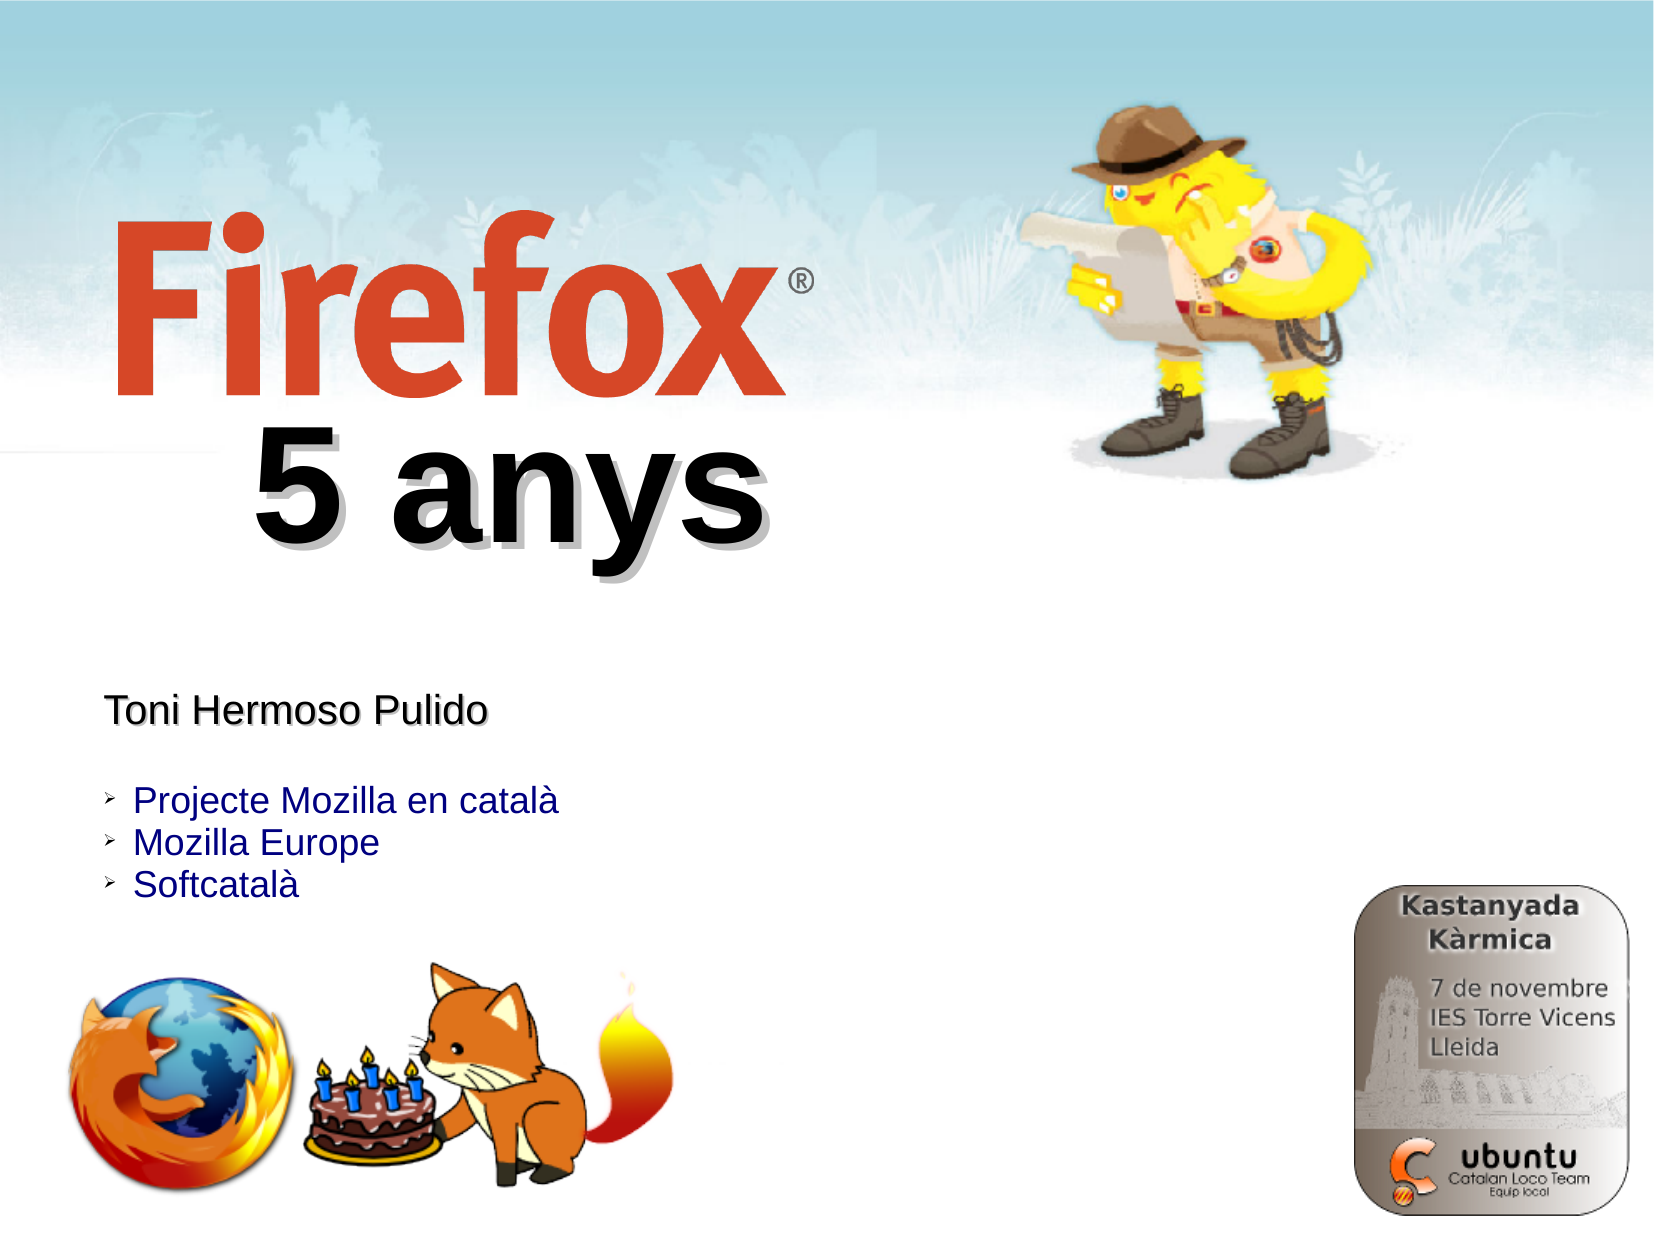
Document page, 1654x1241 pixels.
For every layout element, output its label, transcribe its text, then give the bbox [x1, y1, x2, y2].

picture [0, 0, 1654, 1240]
text_box Toni Hermoso Pulido Projecte Mozilla en català Mozilla Europe Softcatalà [88, 679, 709, 913]
text_box 5 anys [236, 398, 798, 627]
